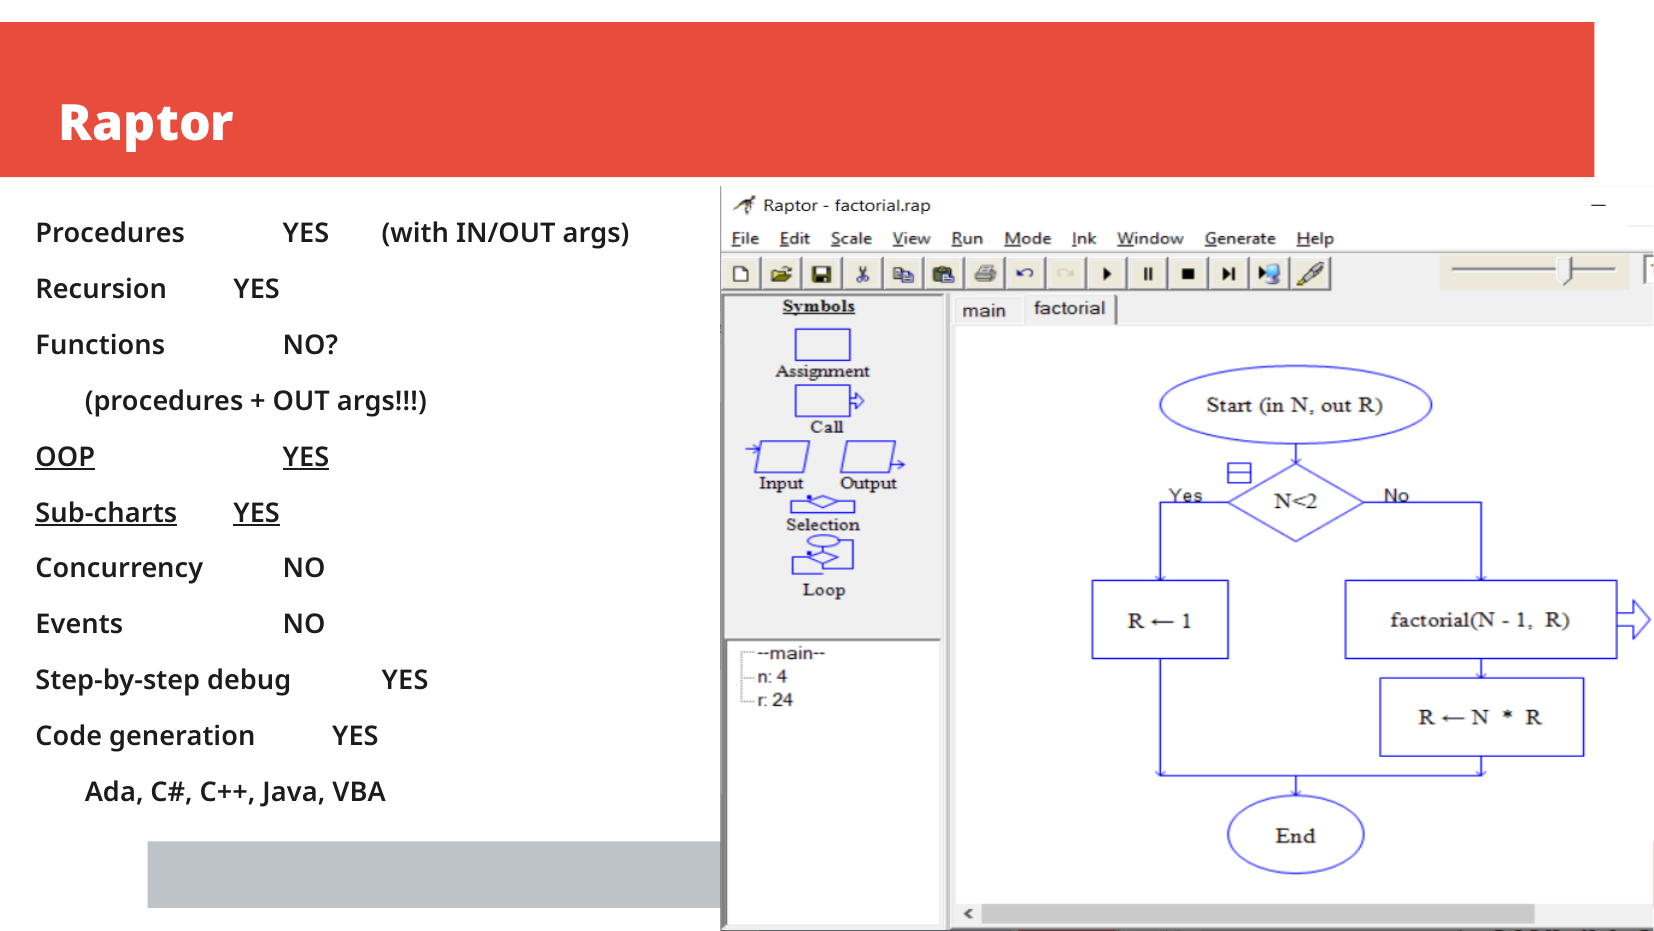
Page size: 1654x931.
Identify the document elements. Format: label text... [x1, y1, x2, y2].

list Procedures YES (with IN/OUT args) Recursion YES Functions NO? (procedures + OUT args!!!) OOP YES Sub-charts YES Concurrency NO Events NO Step-by-step debug YES Code generation YES Ada, C#, C++, Java, VBA [35, 194, 720, 820]
title Raptor [59, 44, 1595, 156]
picture [720, 186, 1654, 931]
